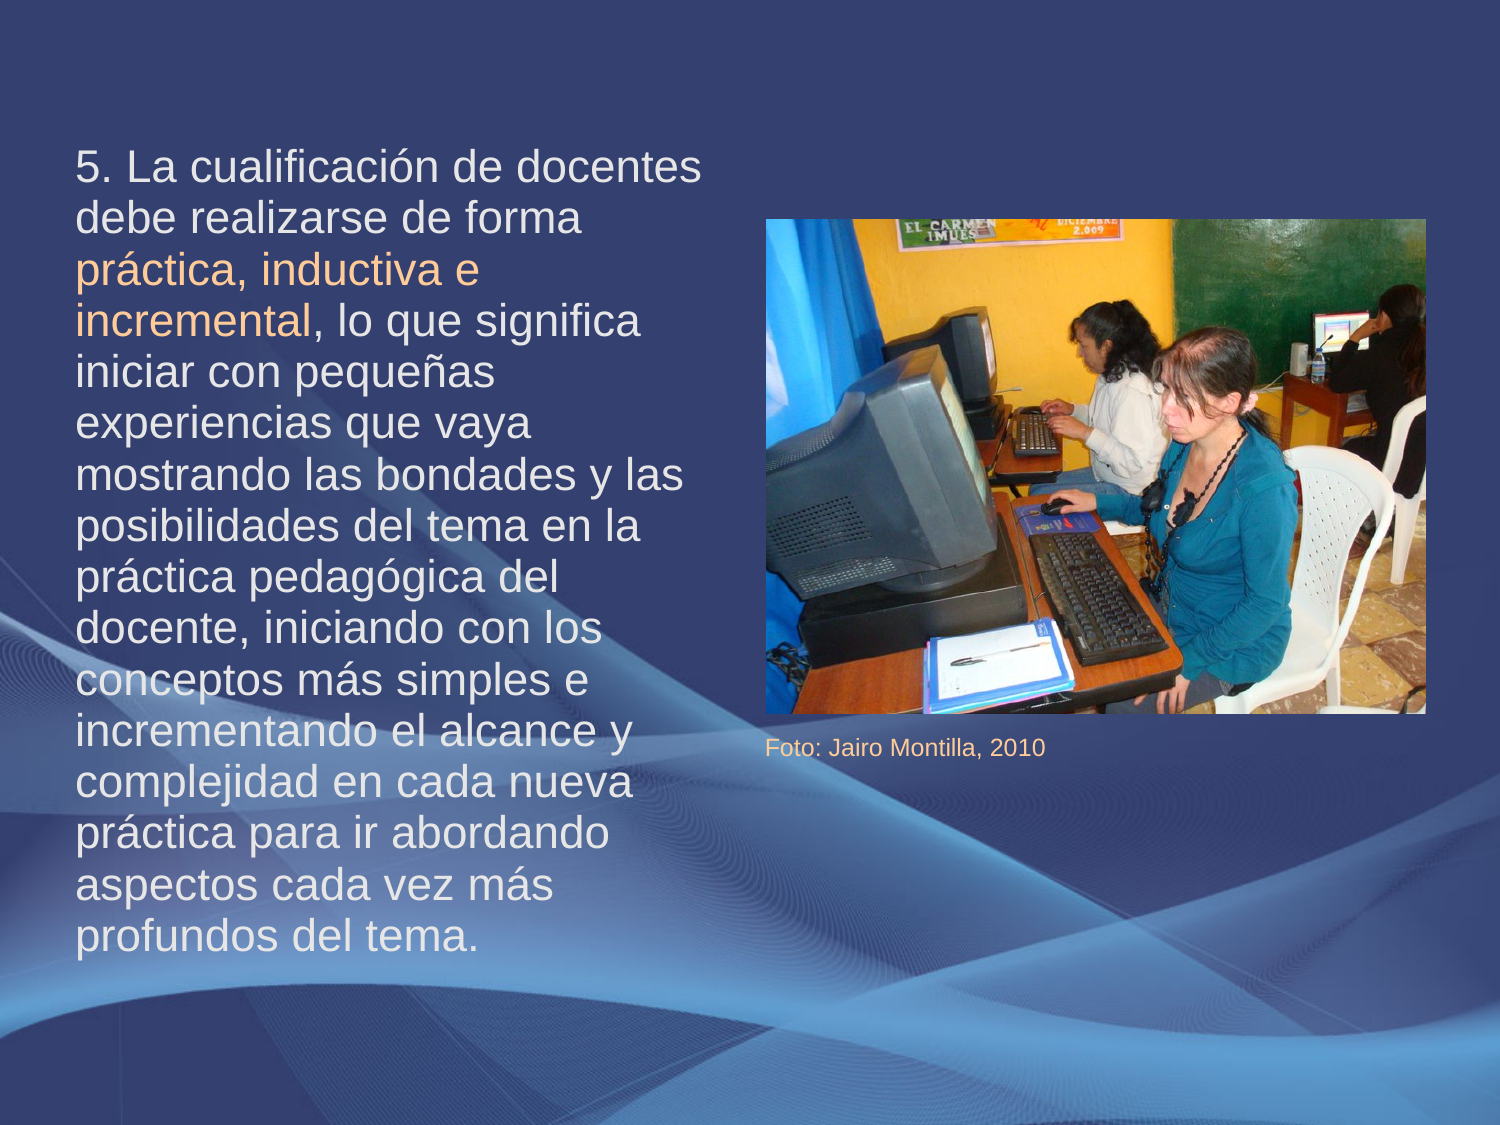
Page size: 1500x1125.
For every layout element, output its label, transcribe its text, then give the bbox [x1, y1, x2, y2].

text_box Foto: Jairo Montilla, 2010 [750, 726, 1062, 770]
list 5. La cualificación de docentes debe realizarse de forma práctica, inductiva e incremental, lo que significa iniciar con pequeñas experiencias que vaya mostrando las bondades y las posibilidades del tema en la práctica pedagógica del docente, iniciando con los conceptos más simples e incrementando el alcance y complejidad en cada nueva práctica para ir abordando aspectos cada vez más profundos del tema. [75, 141, 734, 962]
picture [0, 0, 1500, 1125]
